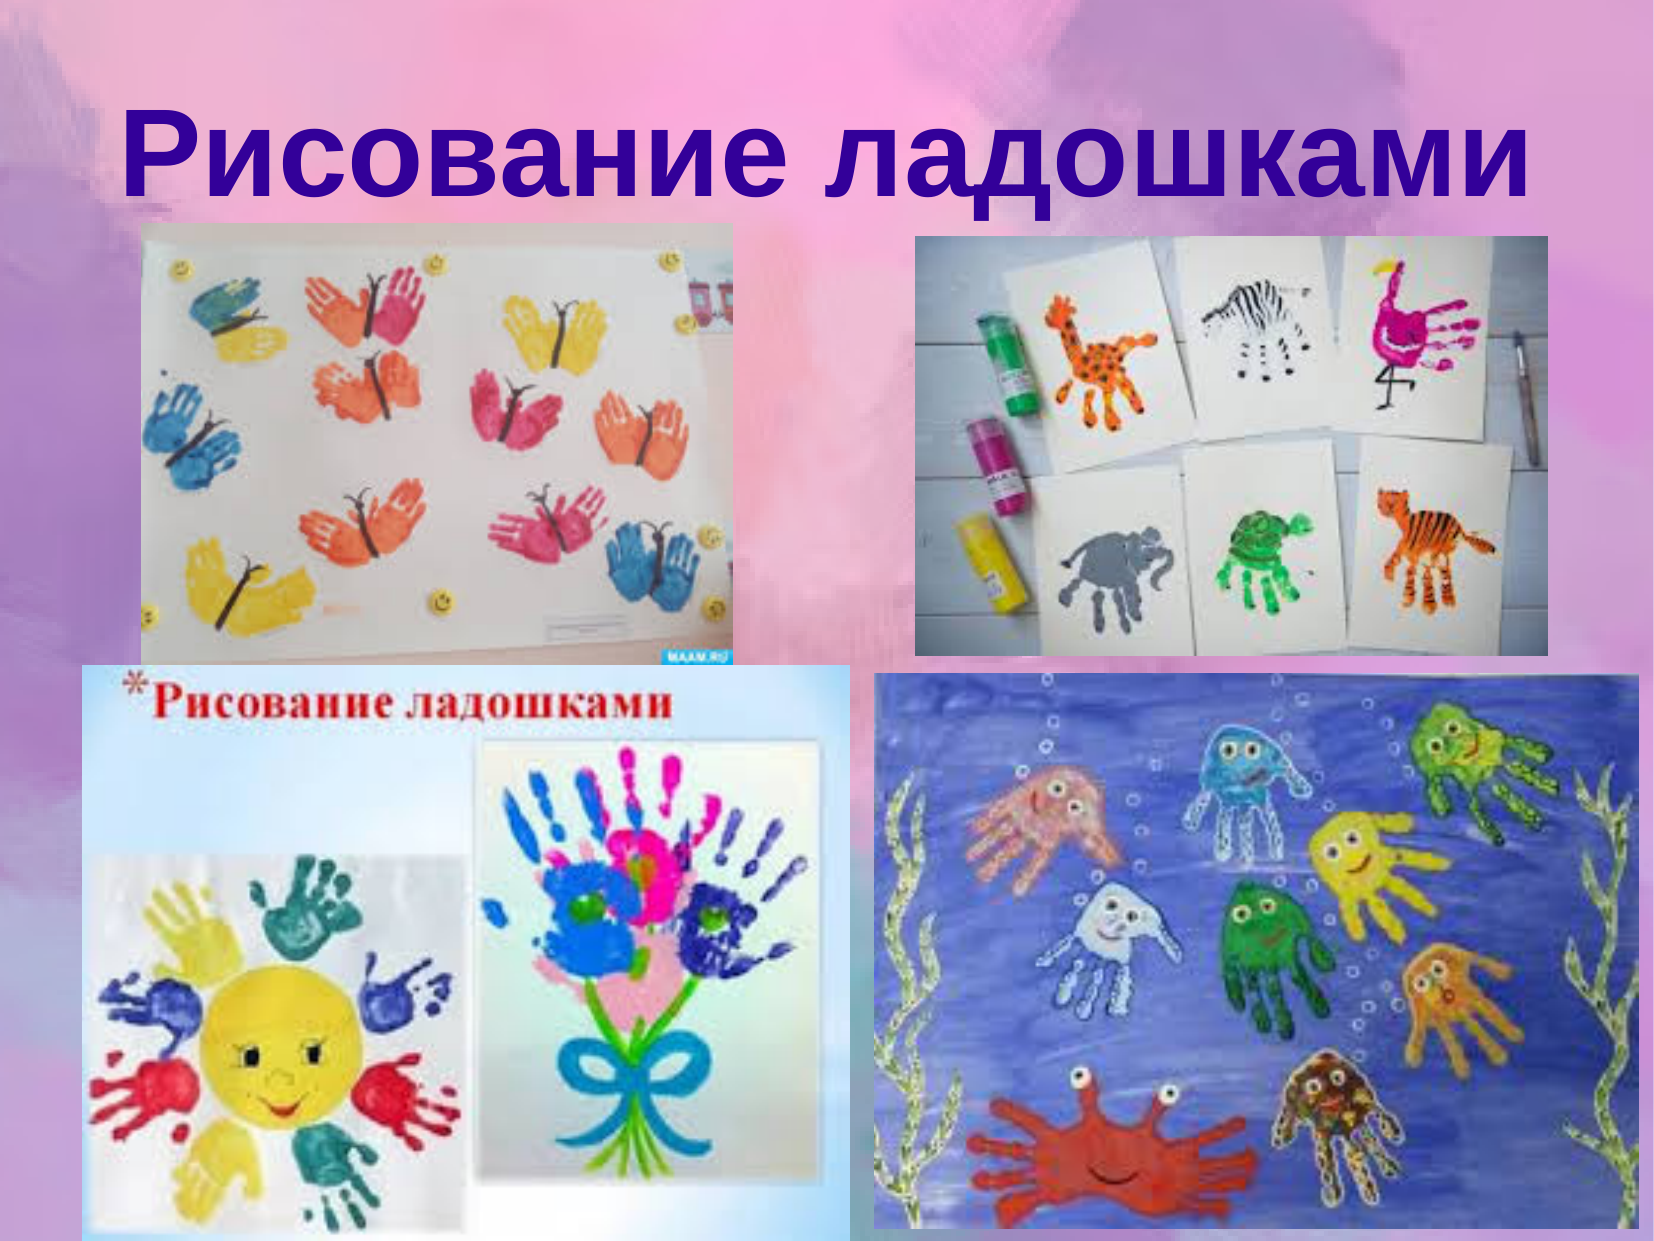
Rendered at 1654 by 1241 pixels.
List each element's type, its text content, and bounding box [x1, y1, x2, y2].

title Рисование ладошками [82, 49, 1571, 257]
picture [0, 0, 1654, 1241]
